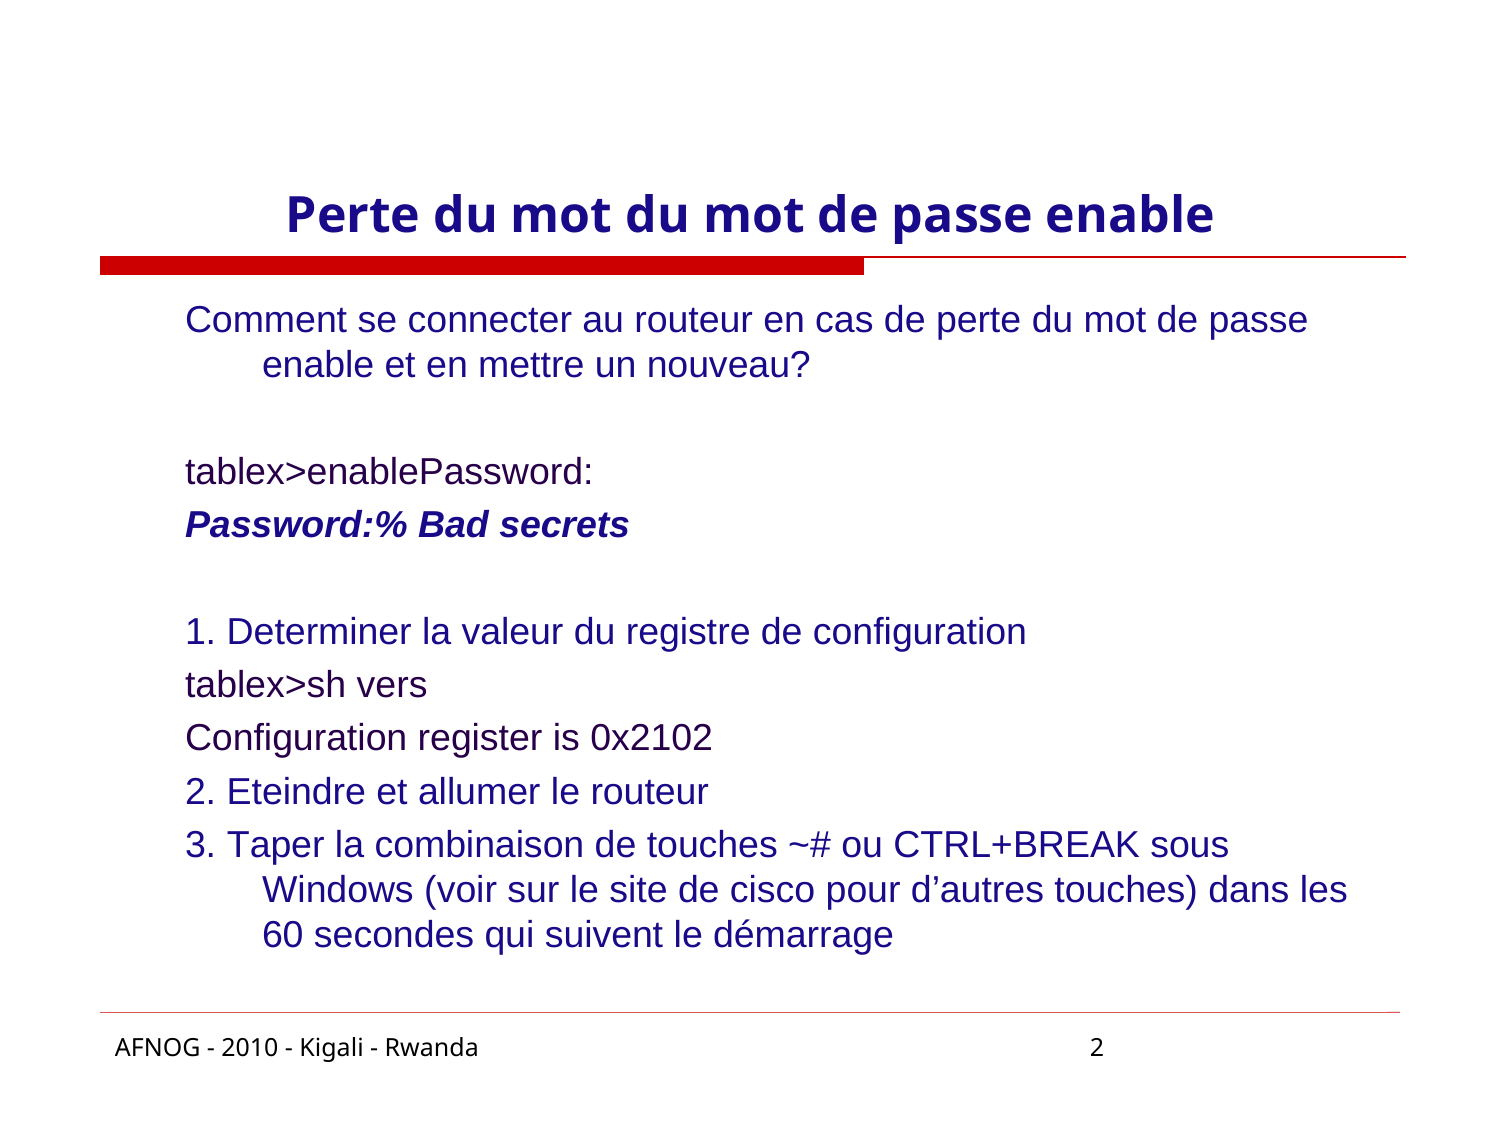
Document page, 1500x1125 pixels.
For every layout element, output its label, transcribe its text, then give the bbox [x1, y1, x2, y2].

text_box AFNOG - 2010 - Kigali - Rwanda [99, 1024, 601, 1103]
title Perte du mot du mot de passe enable [94, 50, 1407, 250]
text_box <numéro> [1074, 1024, 1400, 1103]
list Comment se connecter au routeur en cas de perte du mot de passe enable et en mettre un nouveau? tablex>enablePassword: Password:% Bad secrets 1. Determiner la valeur du registre de configuration tablex>sh vers Configuration register is 0x2102 2. Eteindre et allumer le routeur 3. Taper la combinaison de touches ~# ou CTRL+BREAK sous Windows (voir sur le site de cisco pour d’autres touches) dans les 60 secondes qui suivent le démarrage [92, 287, 1406, 988]
